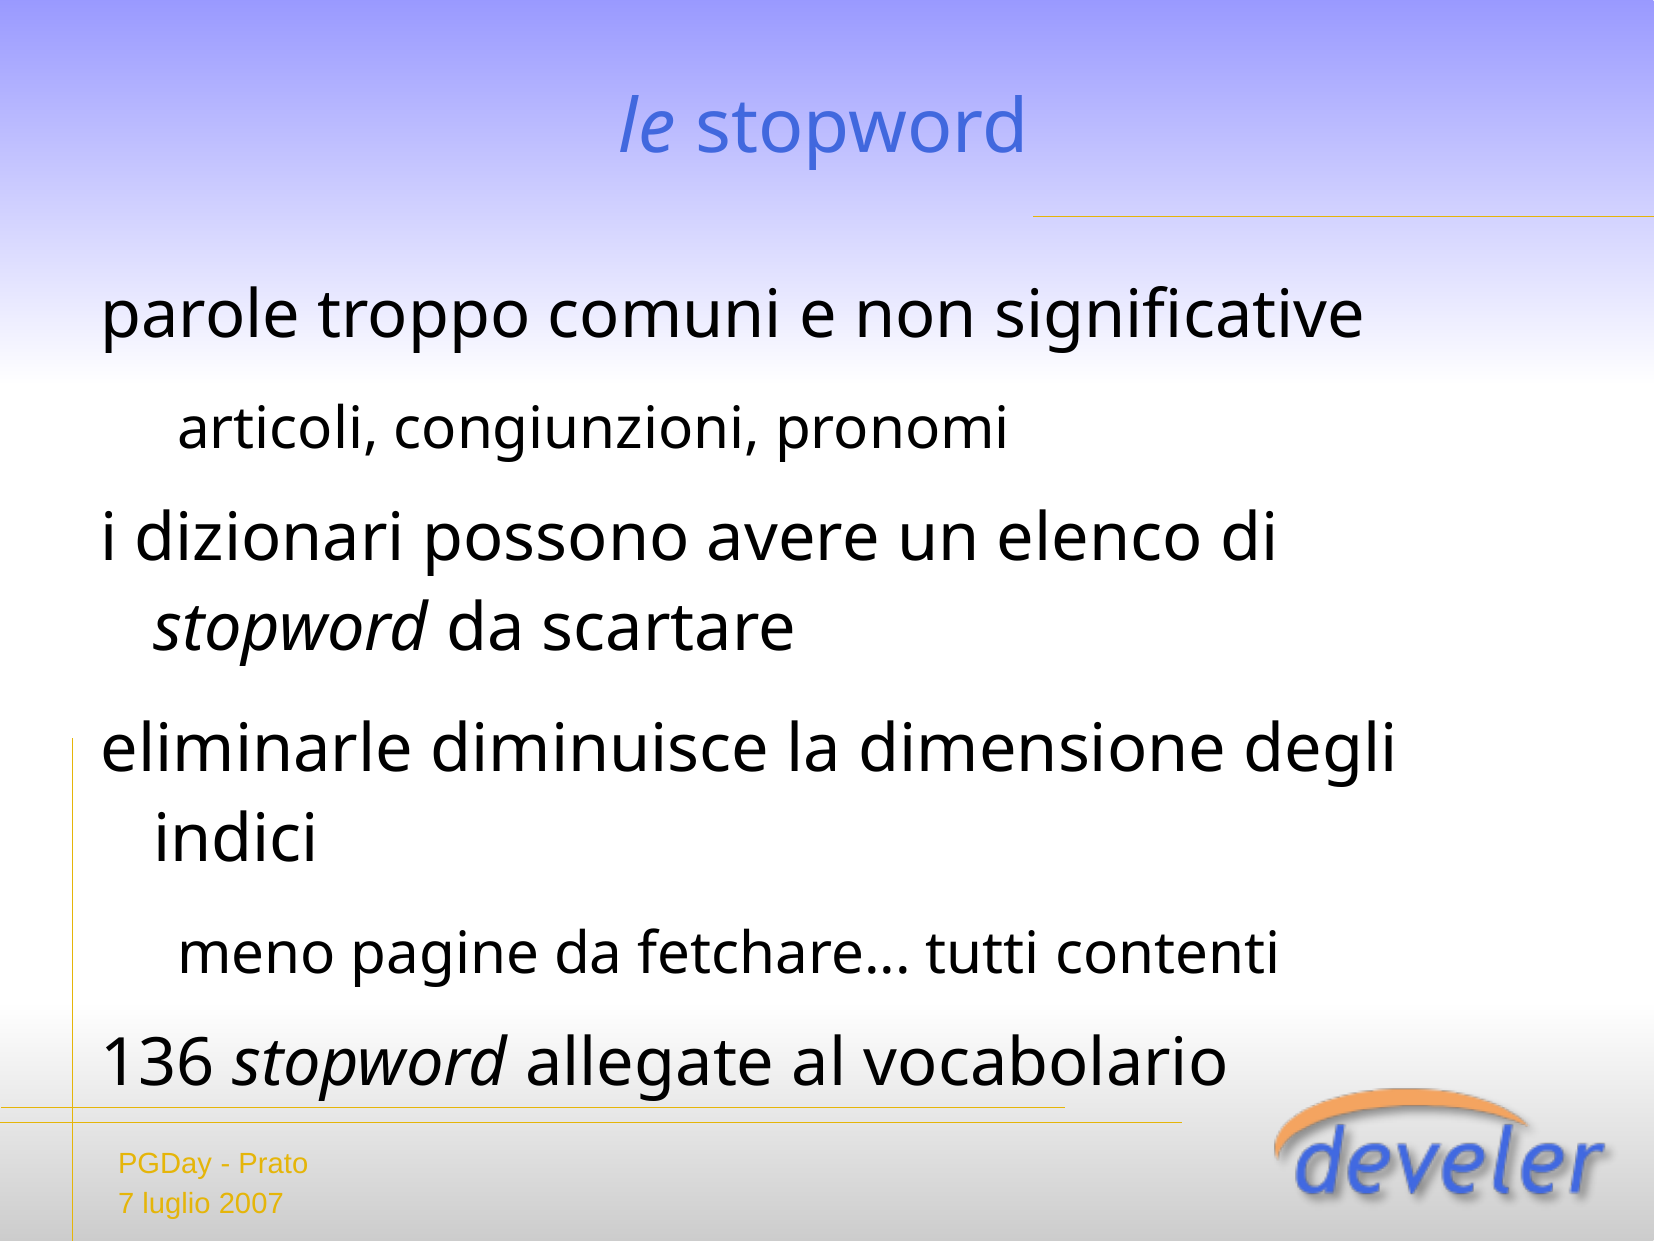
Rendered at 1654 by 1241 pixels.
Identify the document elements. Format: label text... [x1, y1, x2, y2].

list parole troppo comuni e non significative articoli, congiunzioni, pronomi i dizionari possono avere un elenco di stopword da scartare eliminarle diminuisce la dimensione degli indici meno pagine da fetchare... tutti contenti 136 stopword allegate al vocabolario [82, 265, 1571, 1093]
title le stopword [82, 29, 1565, 217]
picture [1269, 1083, 1622, 1211]
